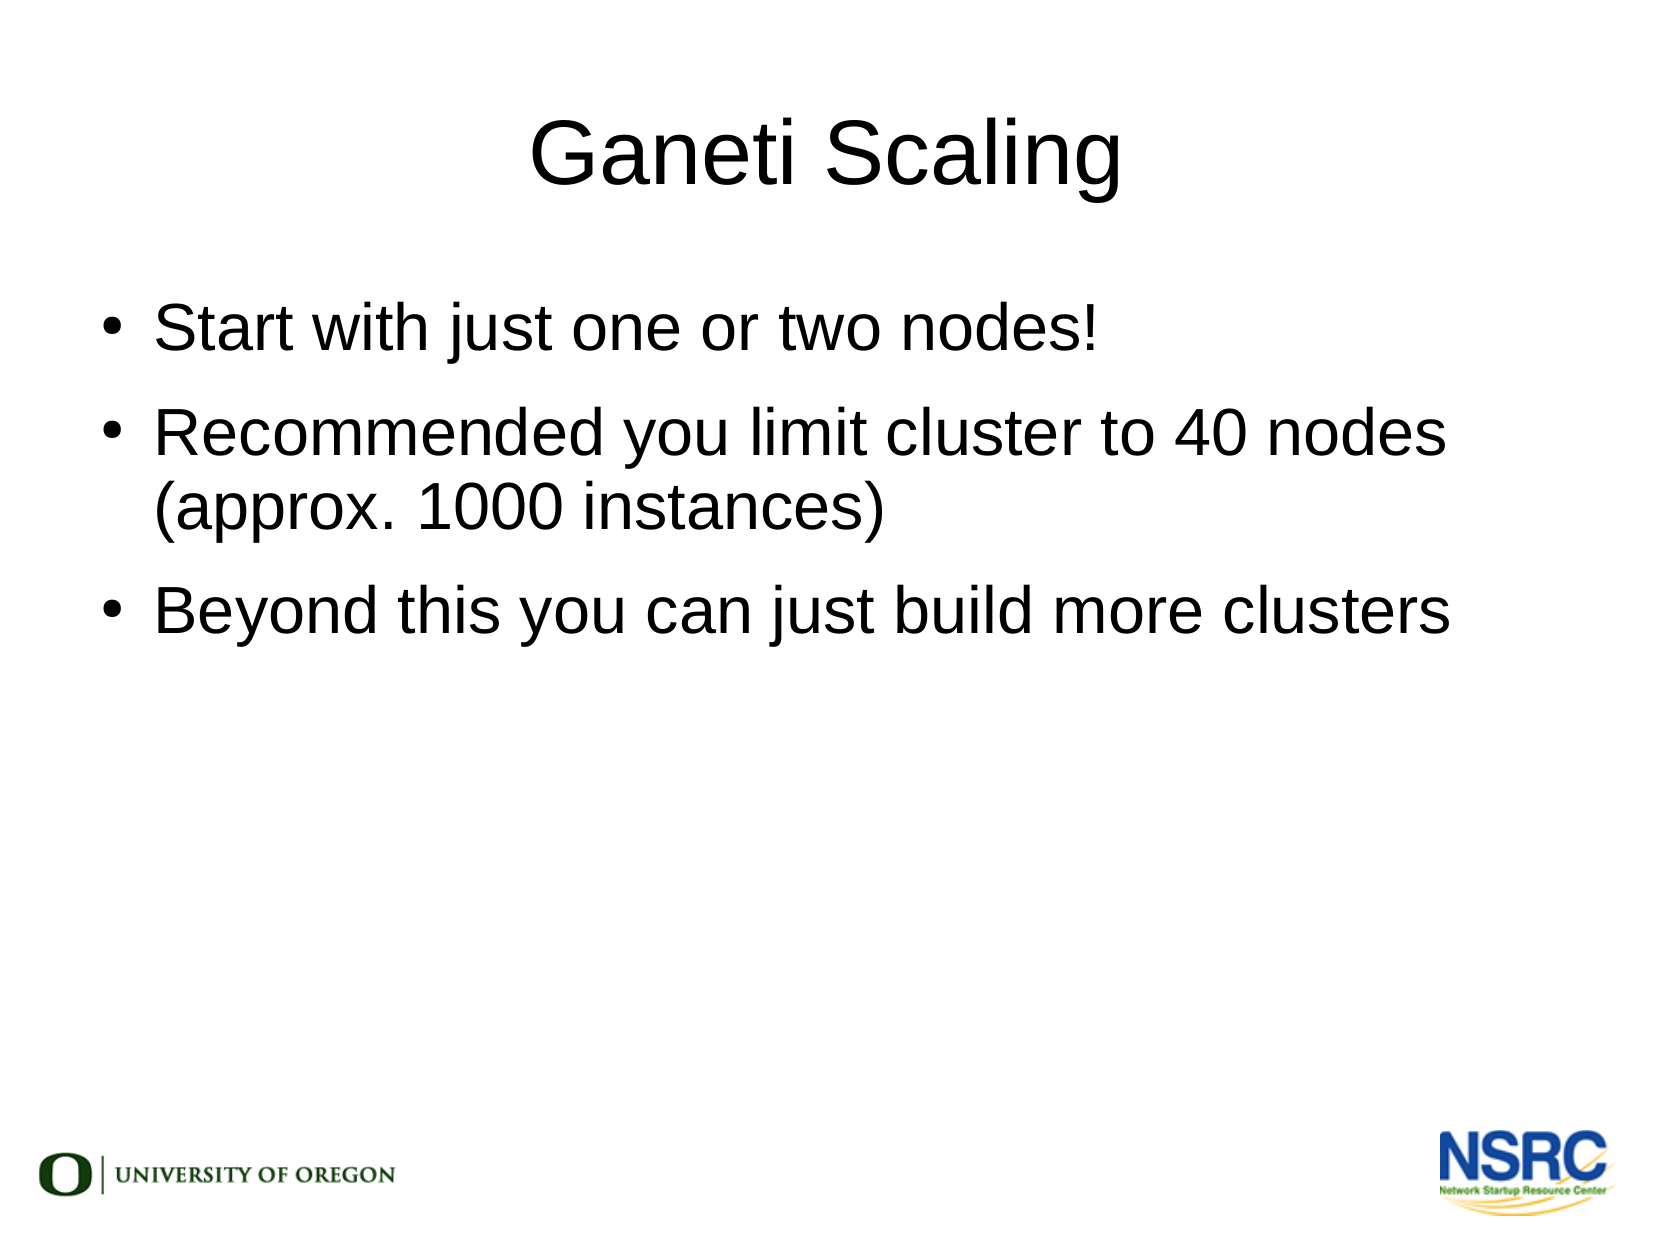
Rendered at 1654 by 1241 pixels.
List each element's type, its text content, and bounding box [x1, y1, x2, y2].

picture [1440, 1130, 1616, 1216]
picture [37, 1151, 397, 1198]
title Ganeti Scaling [82, 49, 1571, 257]
list Start with just one or two nodes! Recommended you limit cluster to 40 nodes (approx. 1000 instances) Beyond this you can just build more clusters [82, 290, 1571, 1010]
